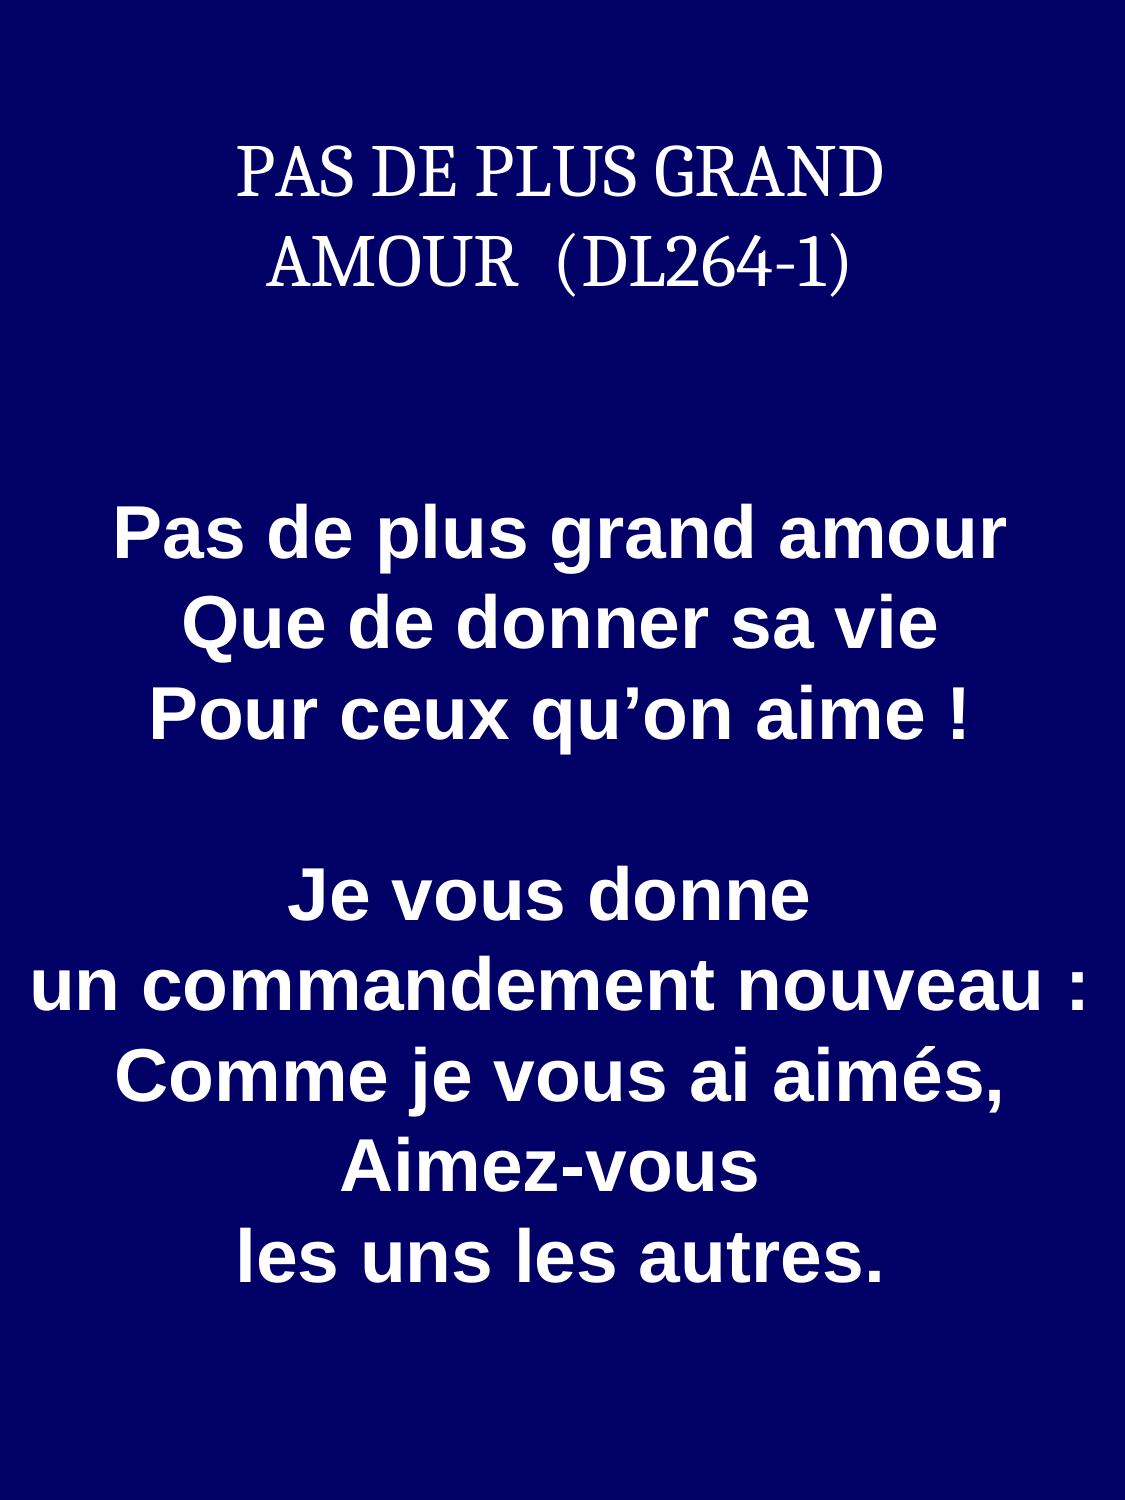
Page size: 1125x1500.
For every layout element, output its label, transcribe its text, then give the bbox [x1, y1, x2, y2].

text_box PAS DE PLUS GRAND AMOUR (DL264-1) Pas de plus grand amour Que de donner sa vie Pour ceux qu’on aime ! Je vous donne un commandement nouveau : Comme je vous ai aimés, Aimez-vous les uns les autres. [14, 113, 1107, 1305]
